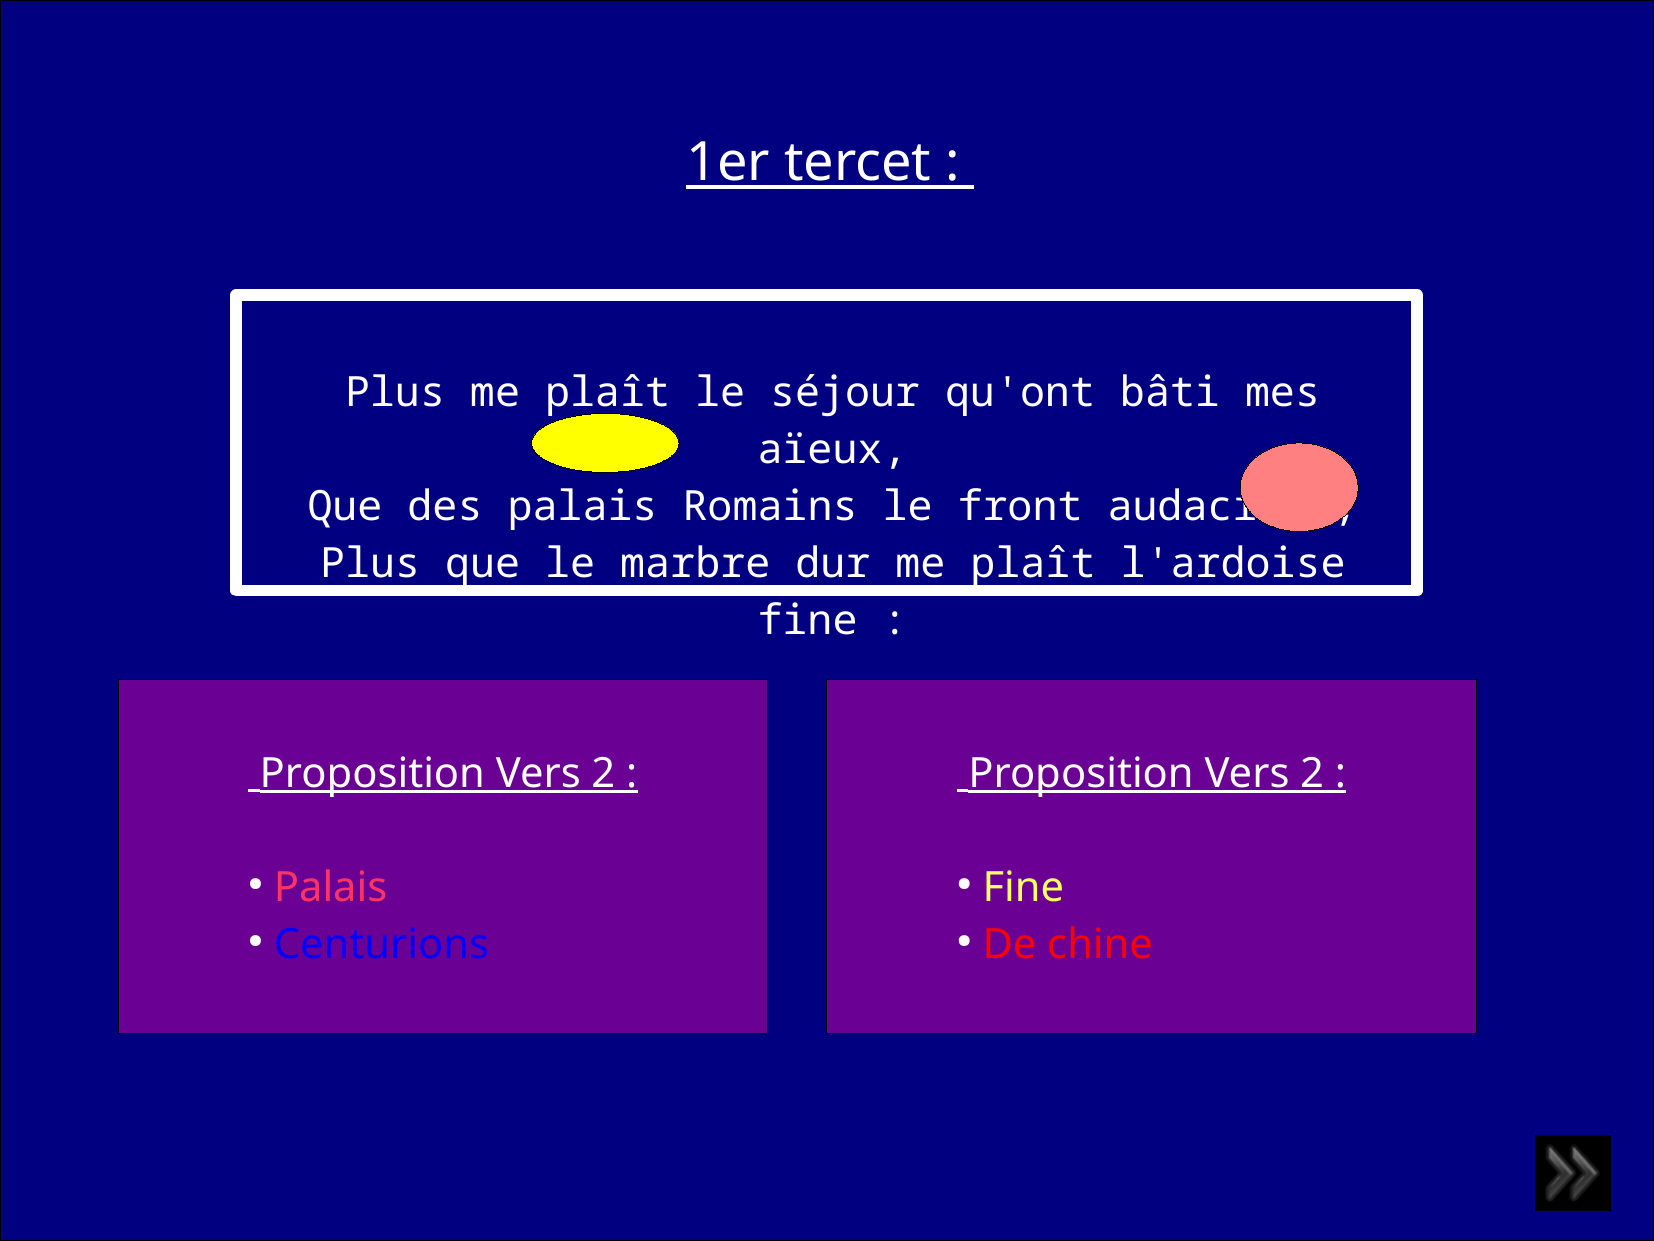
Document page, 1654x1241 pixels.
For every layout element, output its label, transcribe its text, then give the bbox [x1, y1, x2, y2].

text_box Proposition Vers 2 : Palais Centurions [118, 679, 768, 1034]
picture [1535, 1135, 1611, 1211]
text_box Proposition Vers 2 : Fine De chine [826, 679, 1477, 1034]
text_box 1er tercet : [620, 115, 1041, 207]
text_box [0, 0, 1654, 1241]
